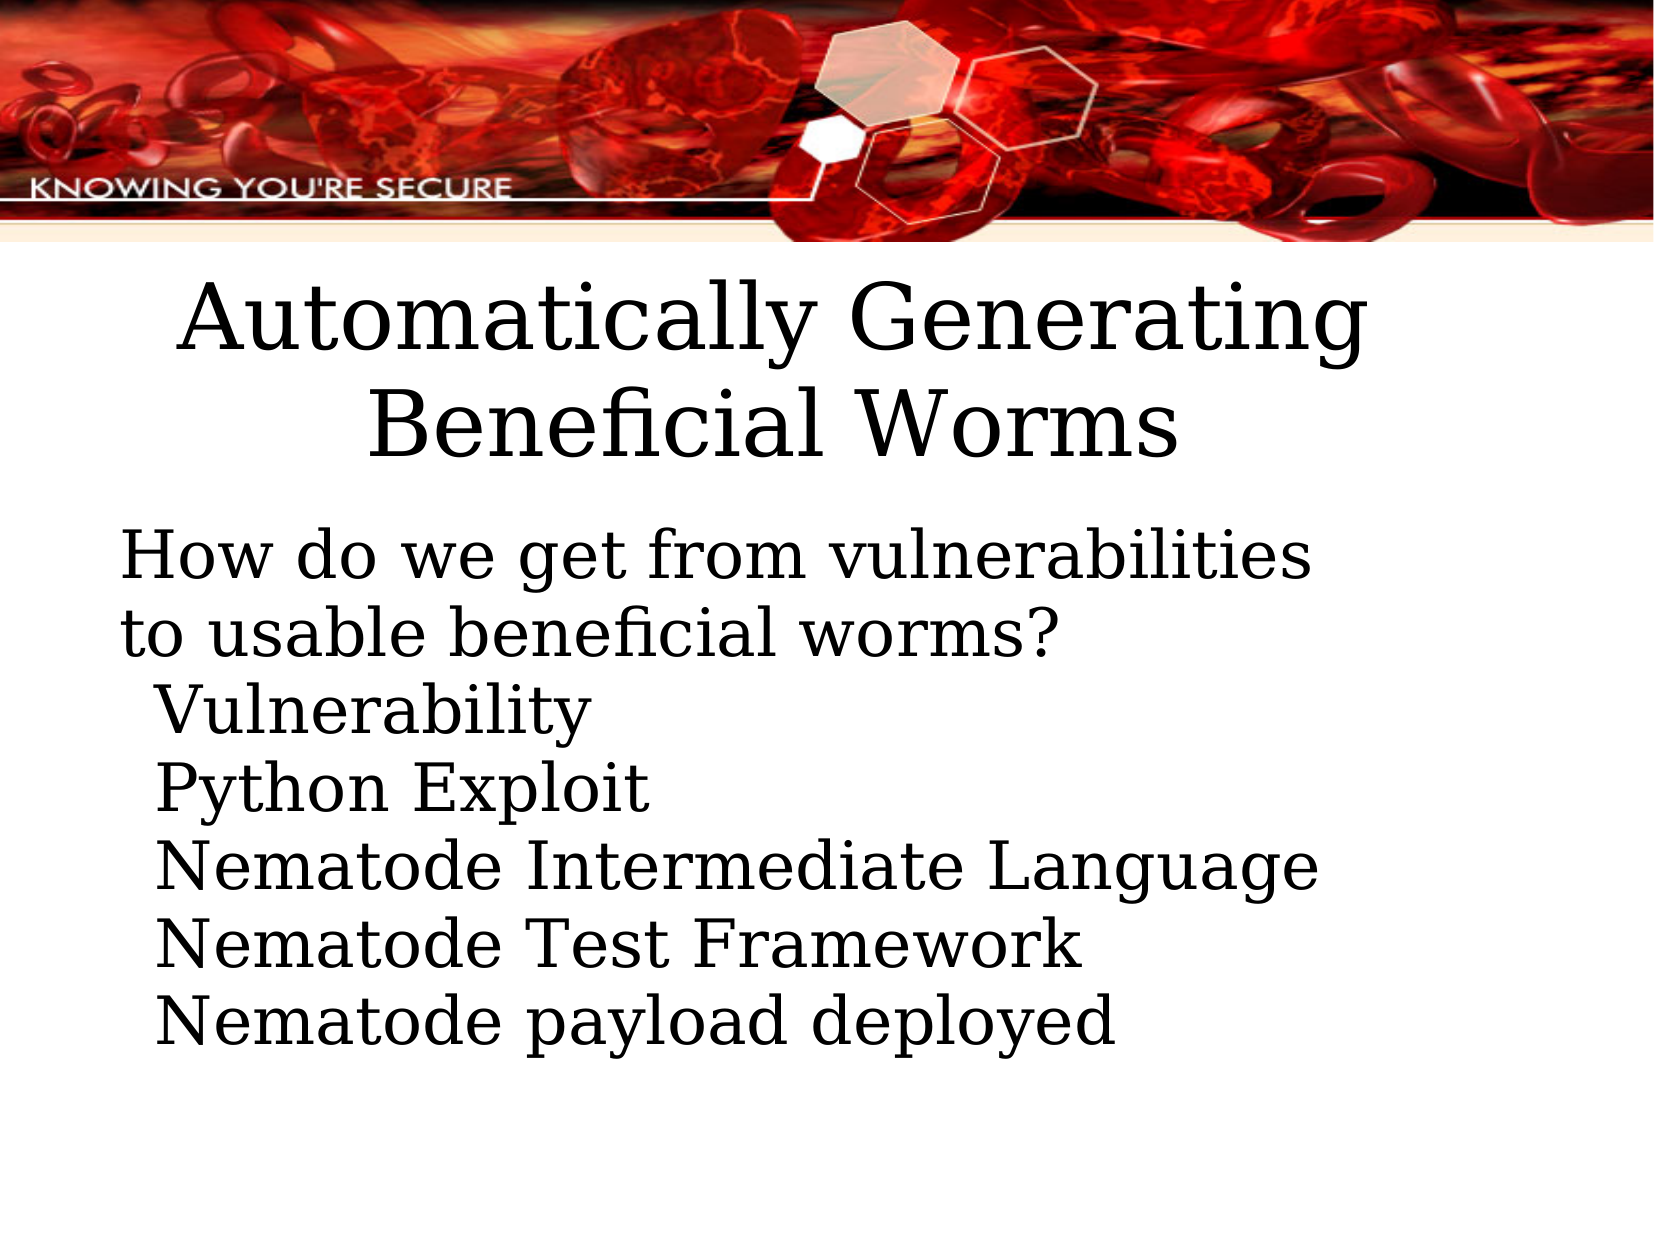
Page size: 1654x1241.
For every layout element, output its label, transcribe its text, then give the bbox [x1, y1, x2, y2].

picture [0, 0, 1654, 242]
title Automatically Generating Beneficial Worms [68, 263, 1481, 478]
text_box How do we get from vulnerabilities to usable beneficial worms? Vulnerability Python Exploit Nematode Intermediate Language Nematode Test Framework Nematode payload deployed [119, 516, 1362, 1217]
